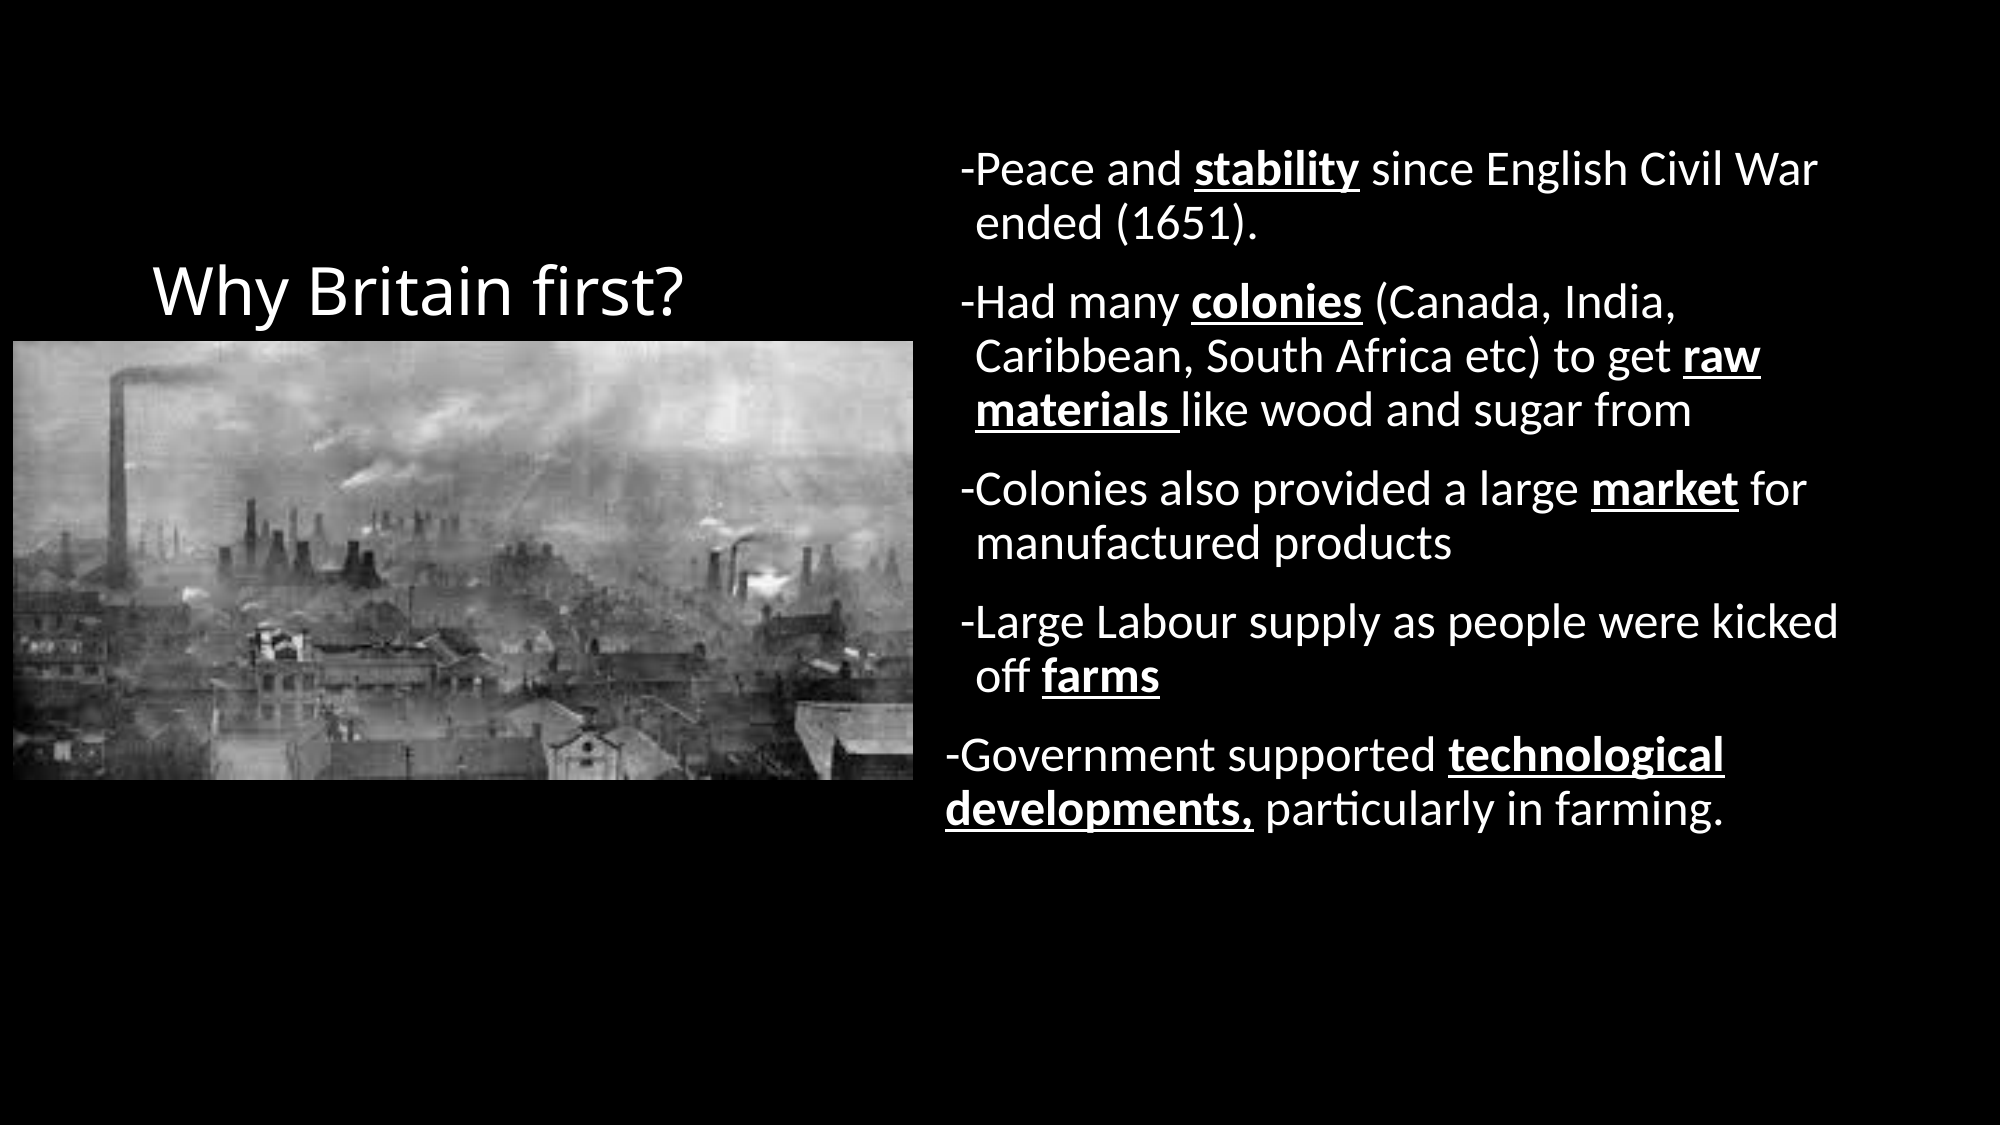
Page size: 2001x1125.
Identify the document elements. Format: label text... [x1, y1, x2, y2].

list -Peace and stability since English Civil War ended (1651). -Had many colonies (Canada, India, Caribbean, South Africa etc) to get raw materials like wood and sugar from -Colonies also provided a large market for manufactured products -Large Labour supply as people were kicked off farms -Government supported technological developments, particularly in farming. [937, 135, 1869, 986]
picture [13, 341, 913, 780]
title Why Britain first? [137, 75, 783, 338]
